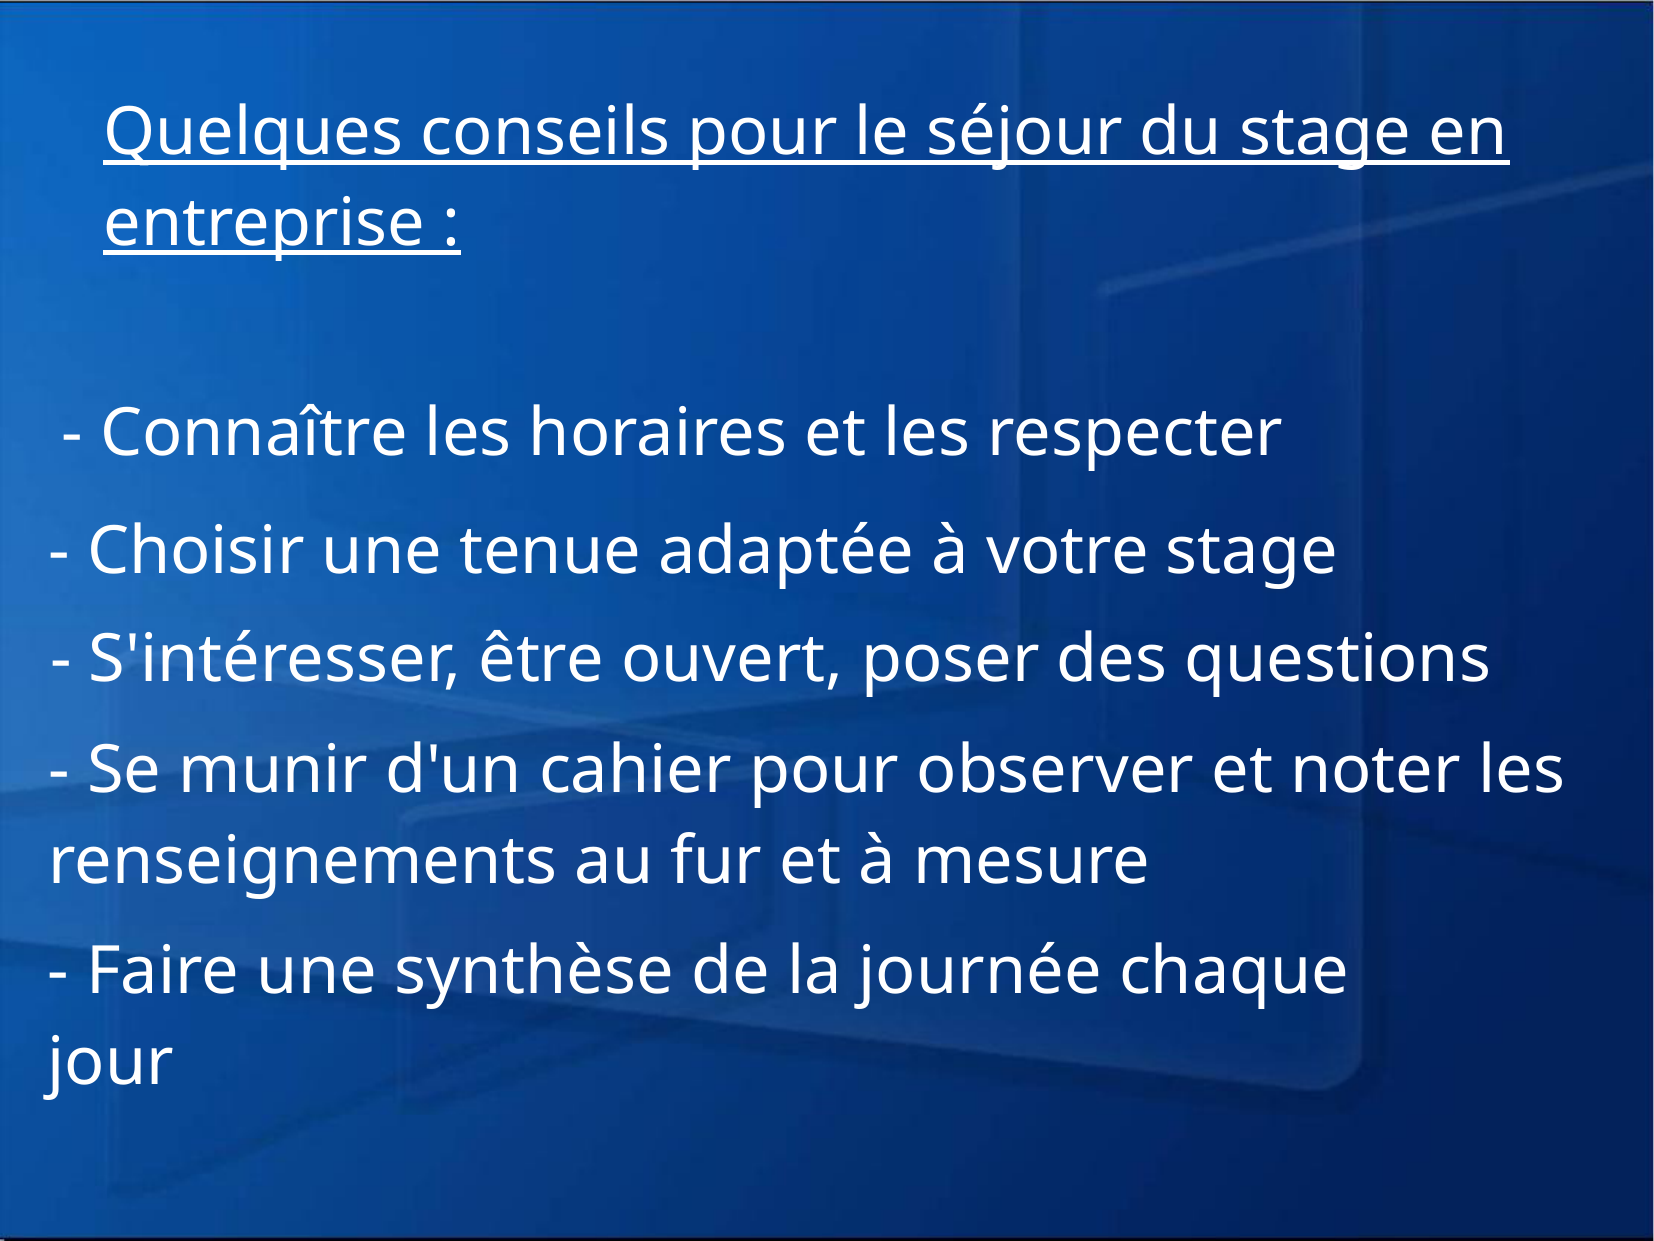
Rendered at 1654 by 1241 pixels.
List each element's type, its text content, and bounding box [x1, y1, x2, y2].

text_box - Choisir une tenue adaptée à votre stage [33, 494, 1595, 714]
text_box - Se munir d'un cahier pour observer et noter les renseignements au fur et à mesure [33, 714, 1595, 1008]
text_box - S'intéresser, être ouvert, poser des questions [35, 603, 1597, 991]
picture [0, 0, 1654, 1241]
text_box Quelques conseils pour le séjour du stage en entreprise : [88, 76, 1595, 376]
text_box - Connaître les horaires et les respecter [46, 376, 1608, 950]
text_box - Faire une synthèse de la journée chaque jour [32, 915, 1504, 1024]
